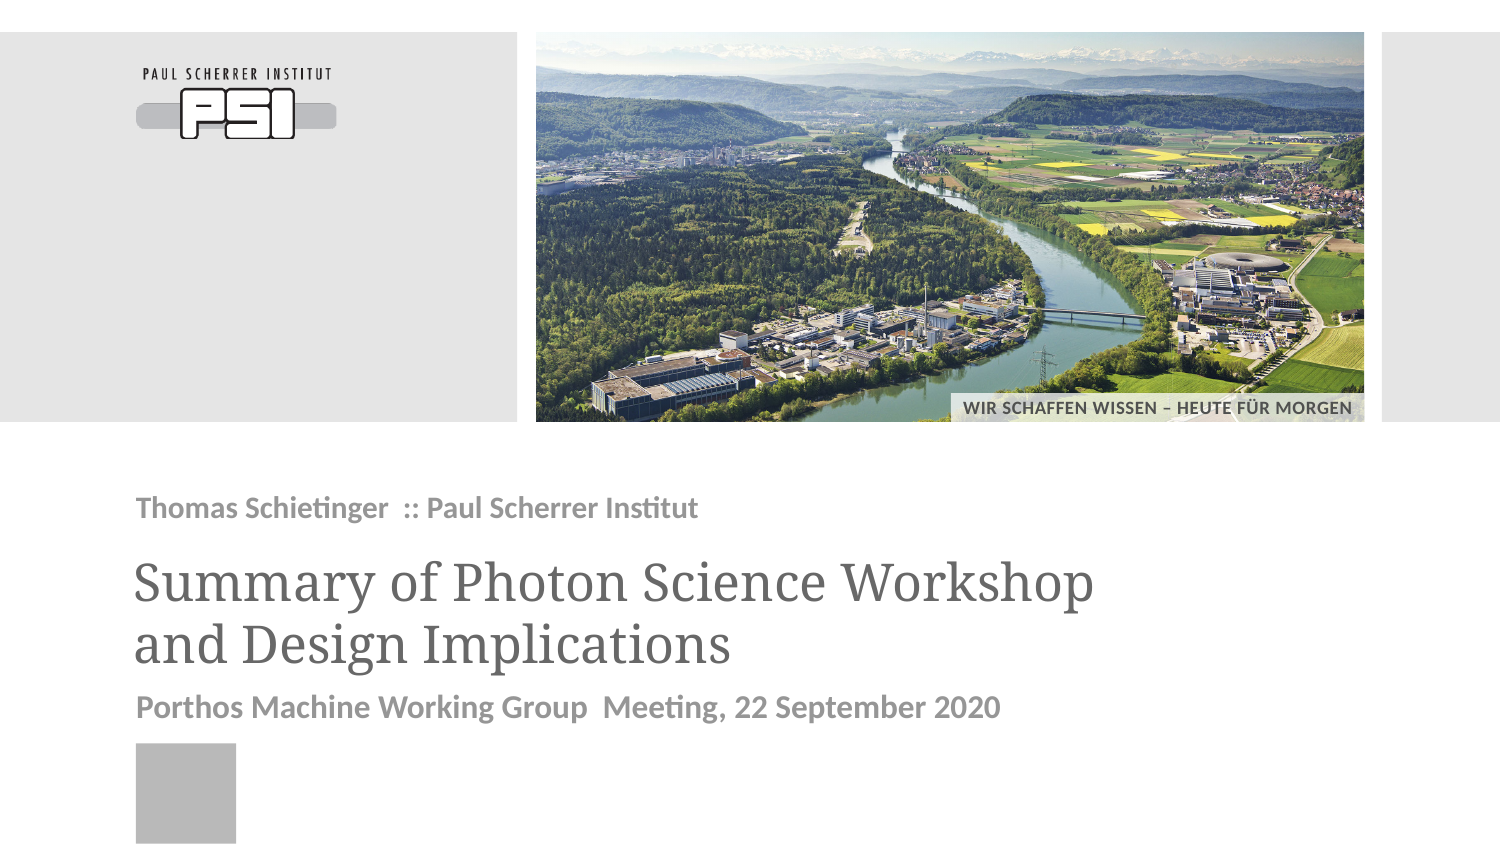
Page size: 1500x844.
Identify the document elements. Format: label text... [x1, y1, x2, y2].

subtitle Thomas Schietinger :: Paul Scherrer Institut [135, 483, 1441, 529]
picture [539, 32, 1365, 422]
title Summary of Photon Science Workshop and Design Implications [133, 548, 1441, 636]
list Porthos Machine Working Group Meeting, 22 September 2020 [135, 680, 1441, 729]
